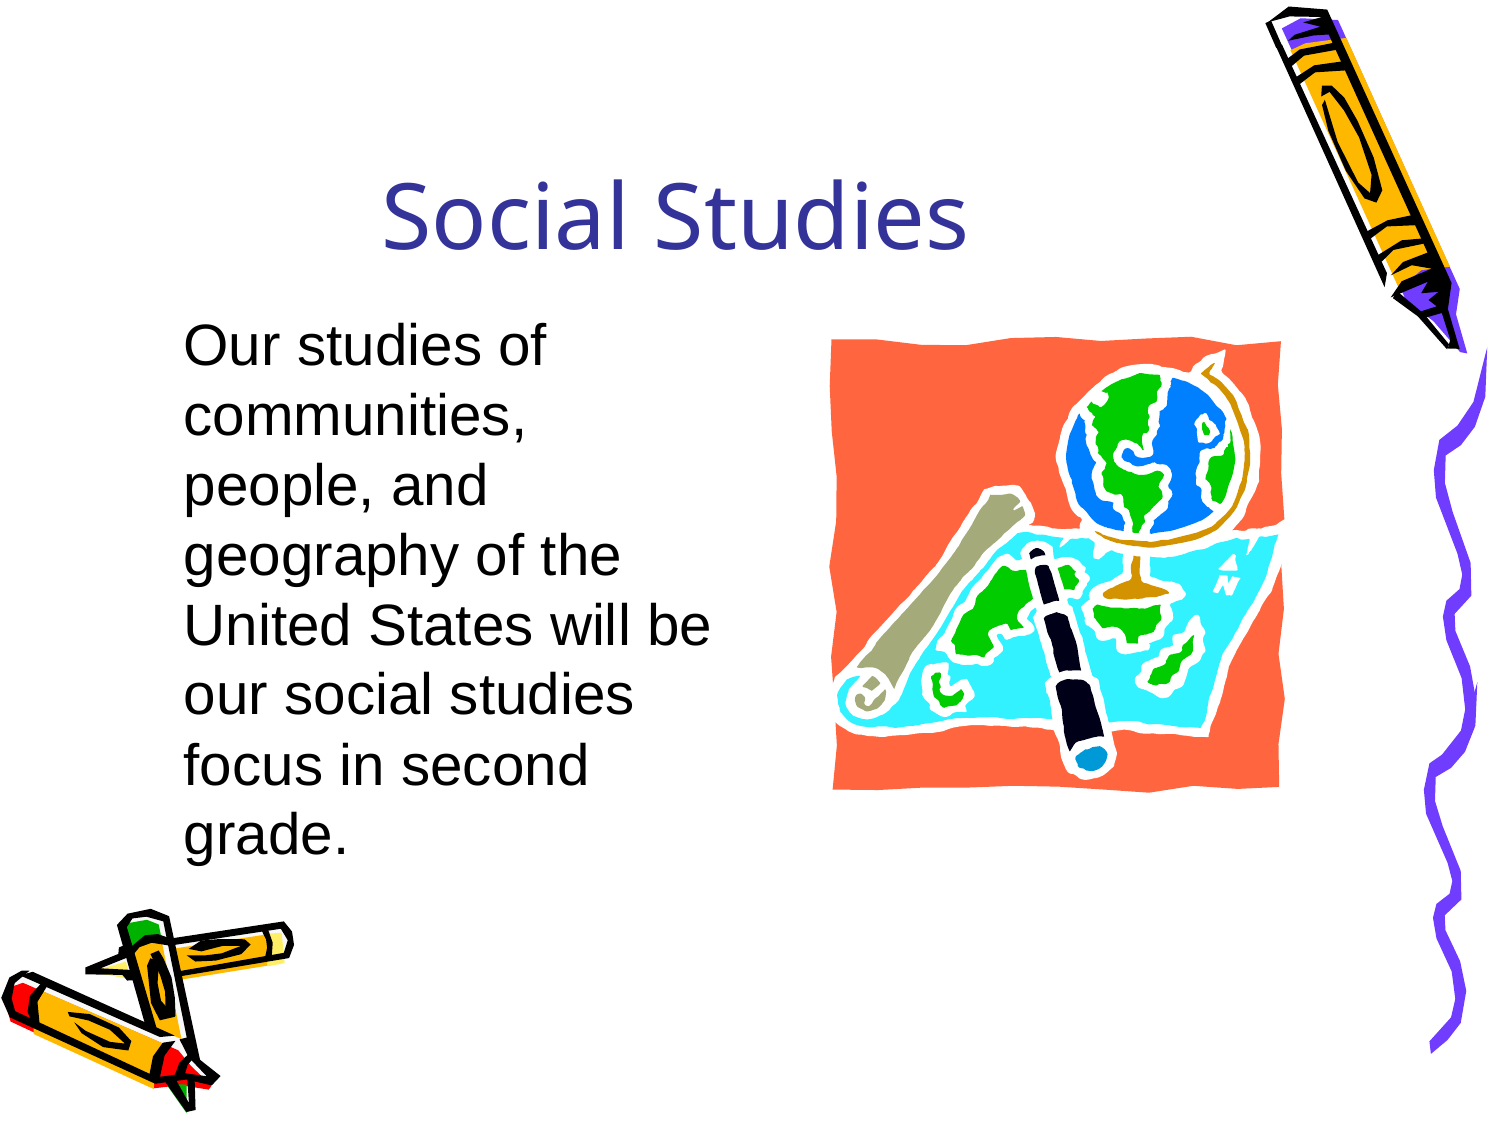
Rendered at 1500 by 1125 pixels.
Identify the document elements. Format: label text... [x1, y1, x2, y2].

text_box [828, 336, 1292, 793]
list Our studies of communities, people, and geography of the United States will be our social studies focus in second grade. [112, 299, 732, 901]
title Social Studies [112, 62, 1240, 275]
